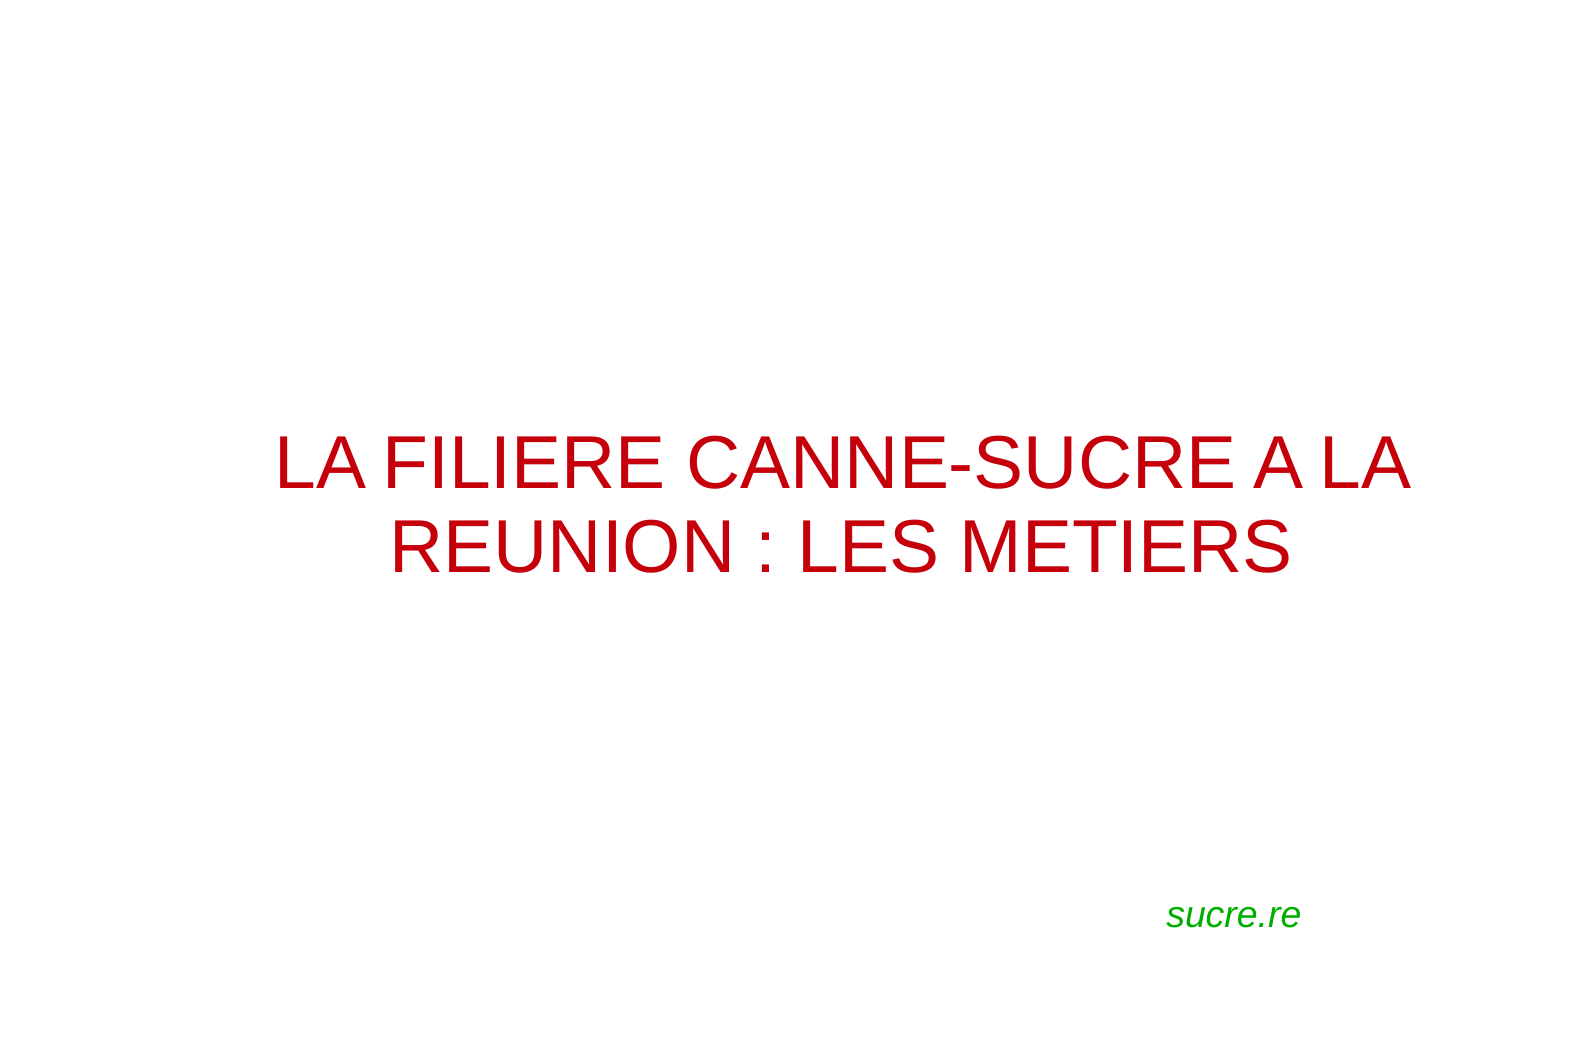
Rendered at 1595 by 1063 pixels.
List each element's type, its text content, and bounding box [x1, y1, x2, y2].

text_box LA FILIERE CANNE-SUCRE A LA REUNION : LES METIERS [147, 413, 1536, 597]
text_box sucre.re [1151, 885, 1447, 943]
